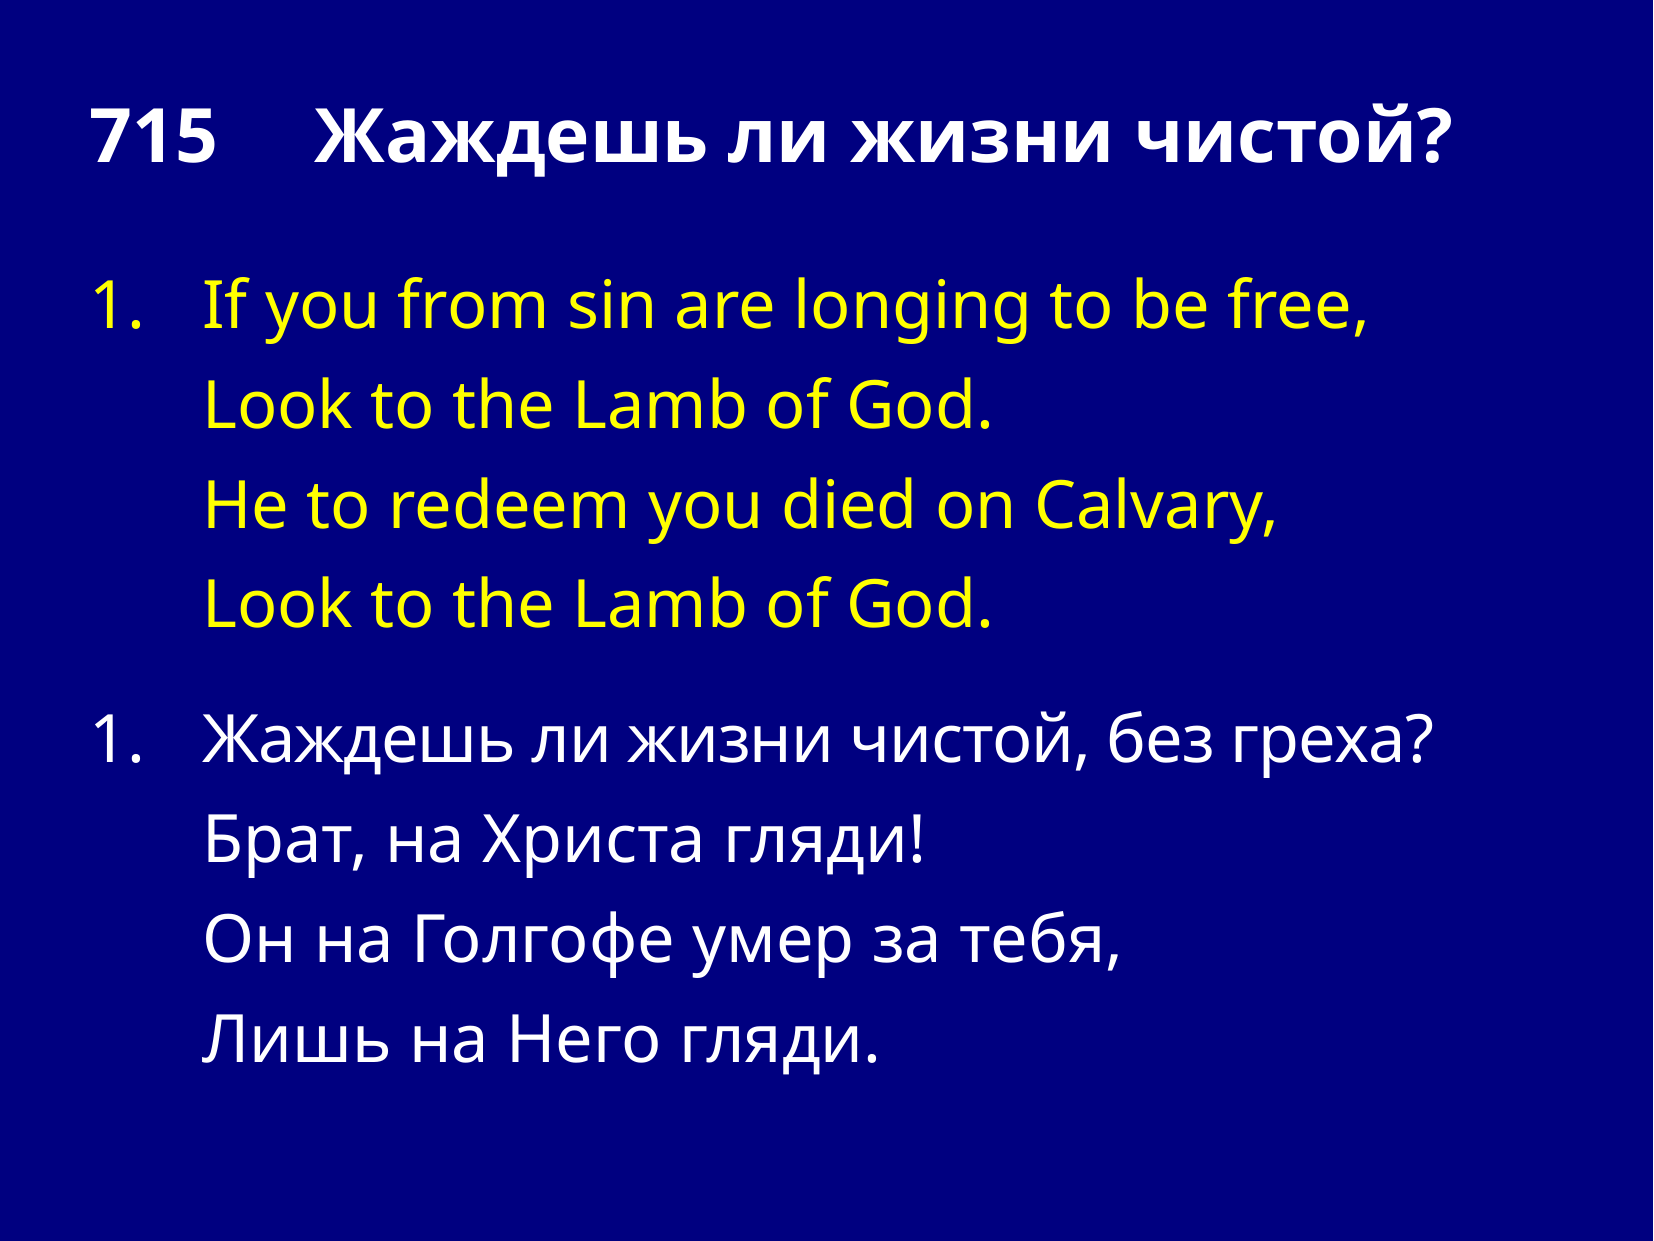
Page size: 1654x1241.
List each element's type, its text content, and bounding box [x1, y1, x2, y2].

text_box 715 Жаждешь ли жизни чистой? [75, 75, 1653, 188]
text_box 1. If you from sin are longing to be free, Look to the Lamb of God. He to redeem you died on Calvary, Look to the Lamb of God. [75, 188, 1576, 638]
text_box 1. Жаждешь ли жизни чистой, без греха? Брат, на Христа гляди! Он на Голгофе умер за тебя, Лишь на Него гляди. [75, 675, 1653, 1163]
